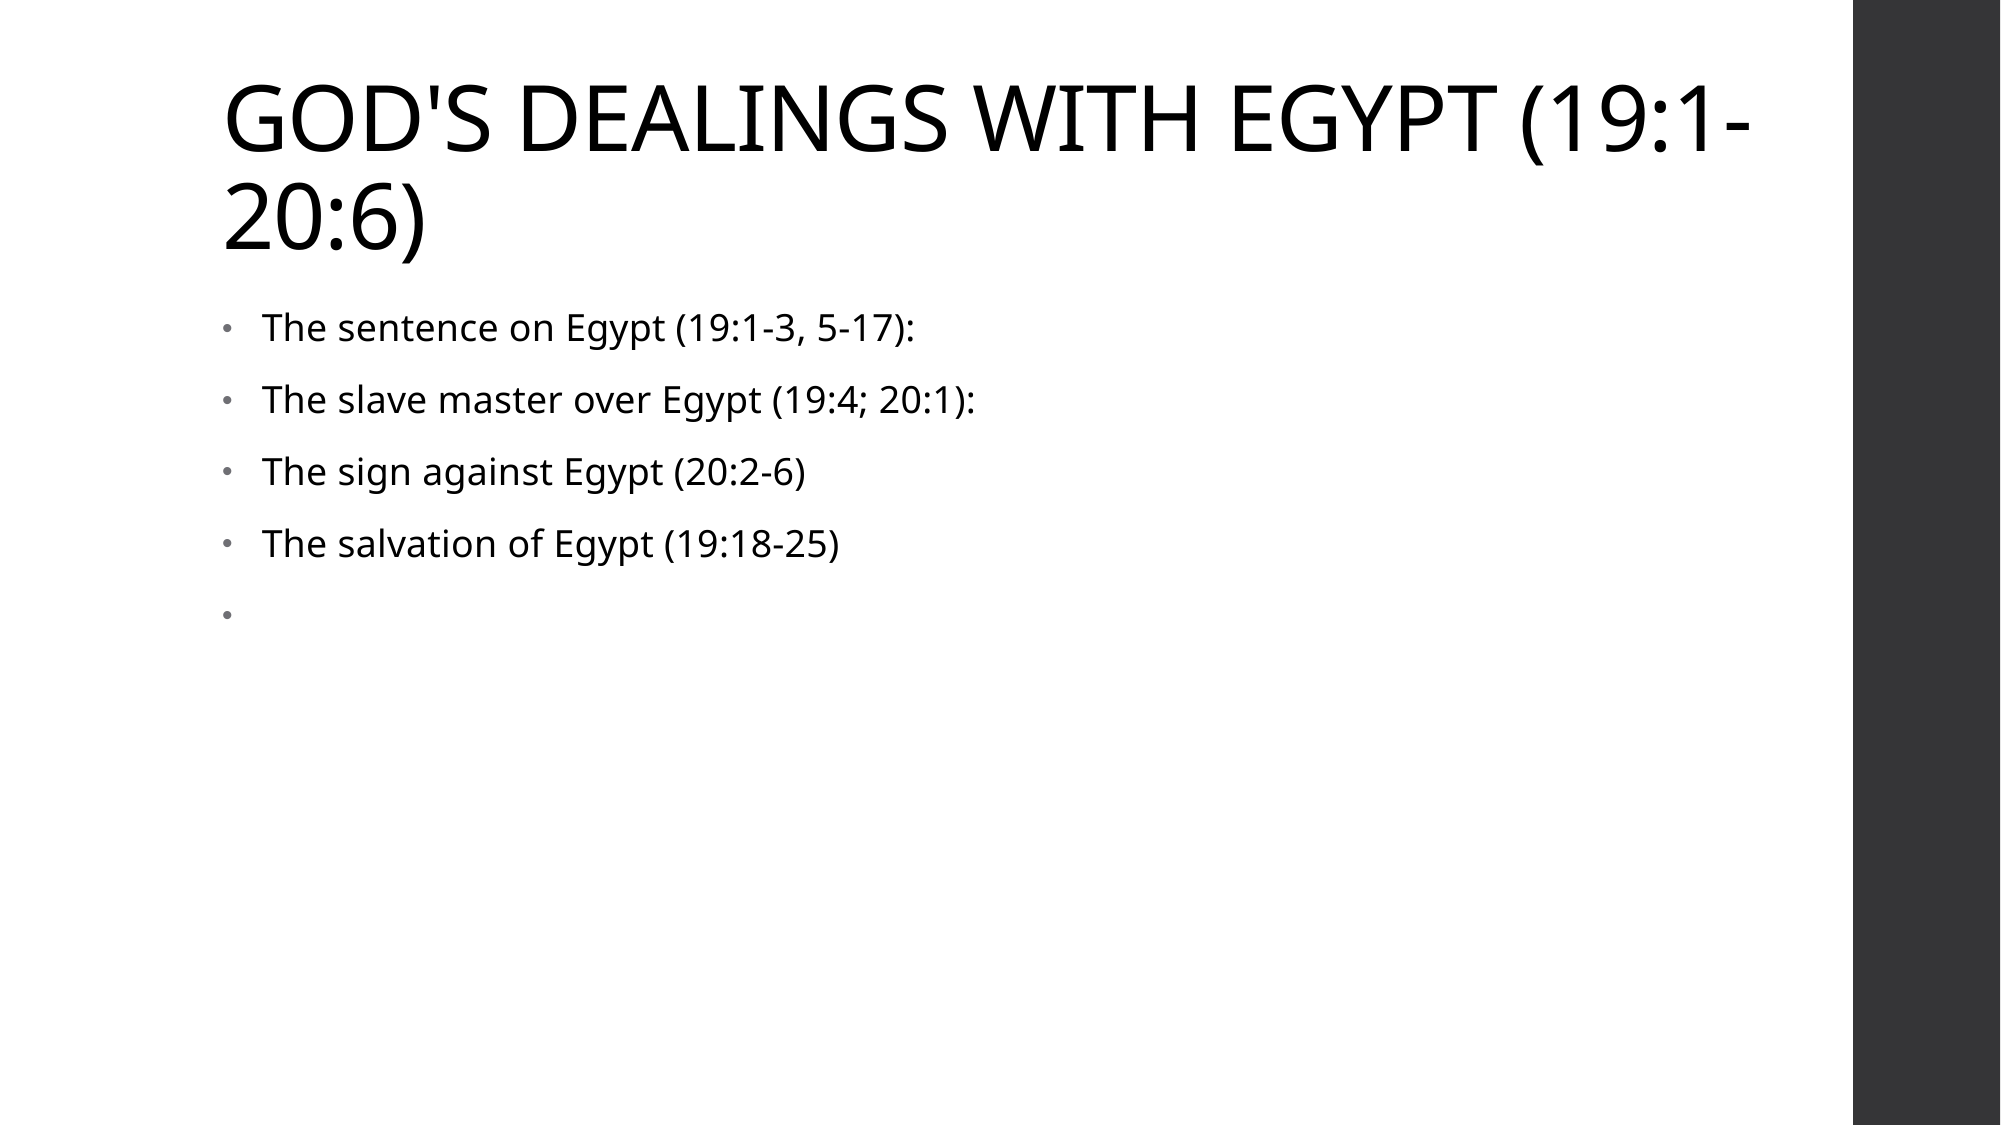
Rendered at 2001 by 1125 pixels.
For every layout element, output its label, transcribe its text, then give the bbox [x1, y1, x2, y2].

list The sentence on Egypt (19:1-3, 5-17): The slave master over Egypt (19:4; 20:1): The sign against Egypt (20:2-6) The salvation of Egypt (19:18-25) [206, 299, 1617, 1014]
title GOD'S DEALINGS WITH EGYPT (19:1-20:6) [206, 60, 1797, 278]
